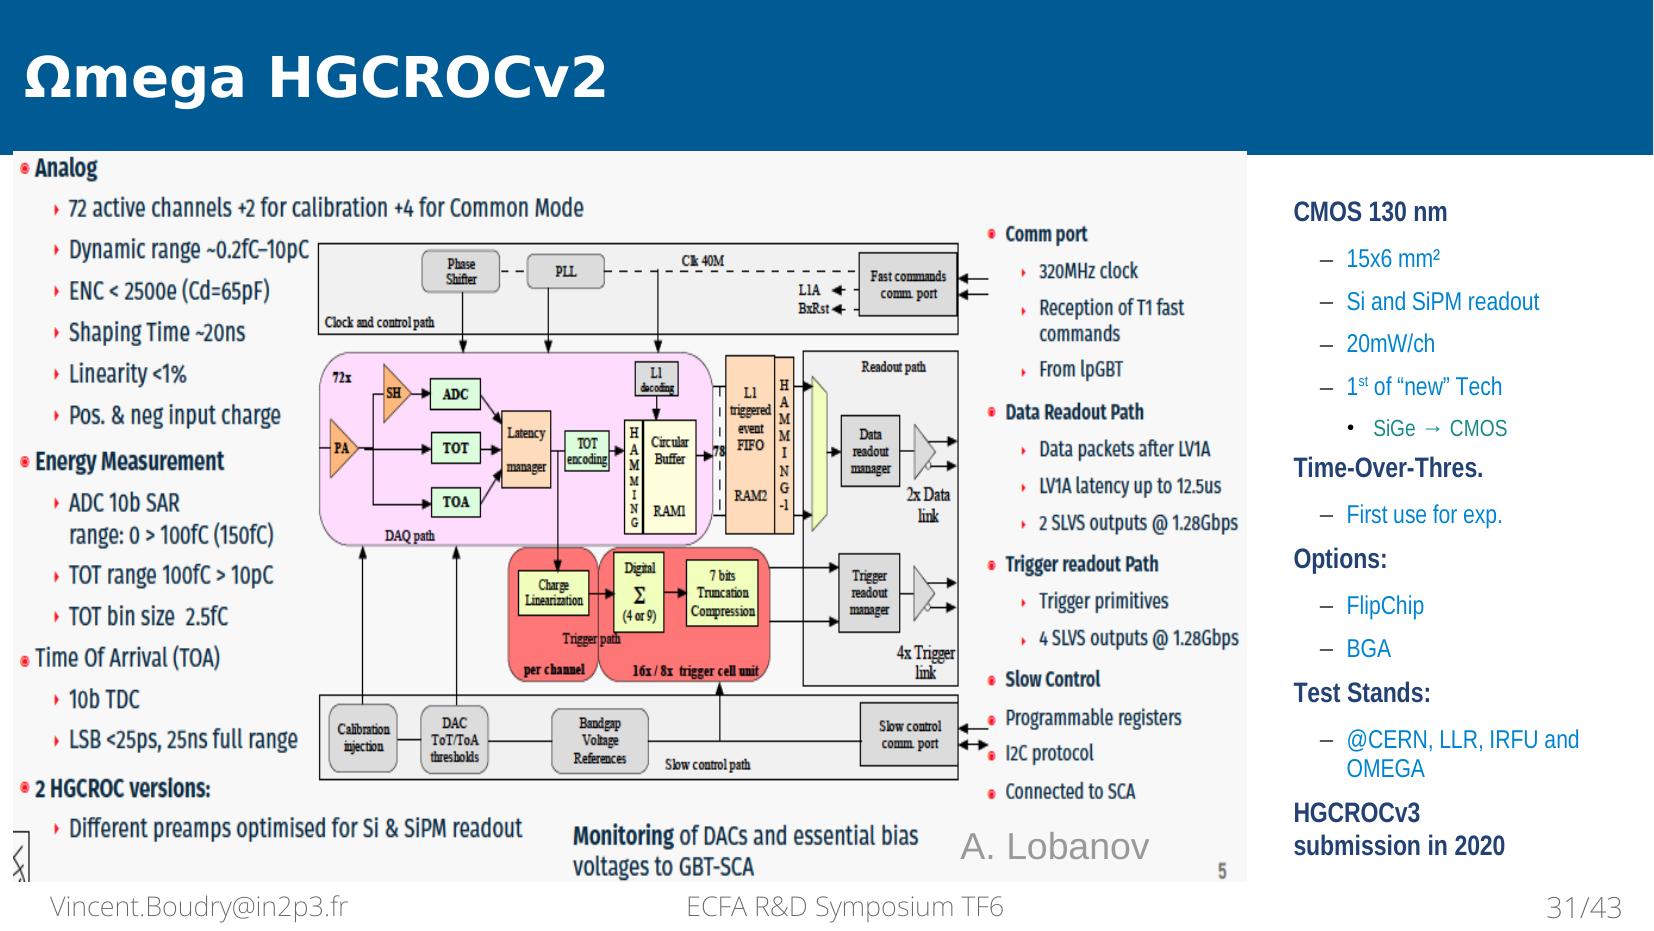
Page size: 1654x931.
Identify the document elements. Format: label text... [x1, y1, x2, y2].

title Ωmega HGCROCv2 [24, 12, 1635, 143]
picture [13, 151, 1247, 882]
text_box A. Lobanov [945, 817, 1191, 875]
list CMOS 130 nm 15x6 mm² Si and SiPM readout 20mW/ch 1st of “new” Tech SiGe → CMOS Time-Over-Thres. First use for exp. Options: FlipChip BGA Test Stands: @CERN, LLR, IRFU and OMEGA HGCROCv3 submission in 2020 [1293, 195, 1631, 867]
